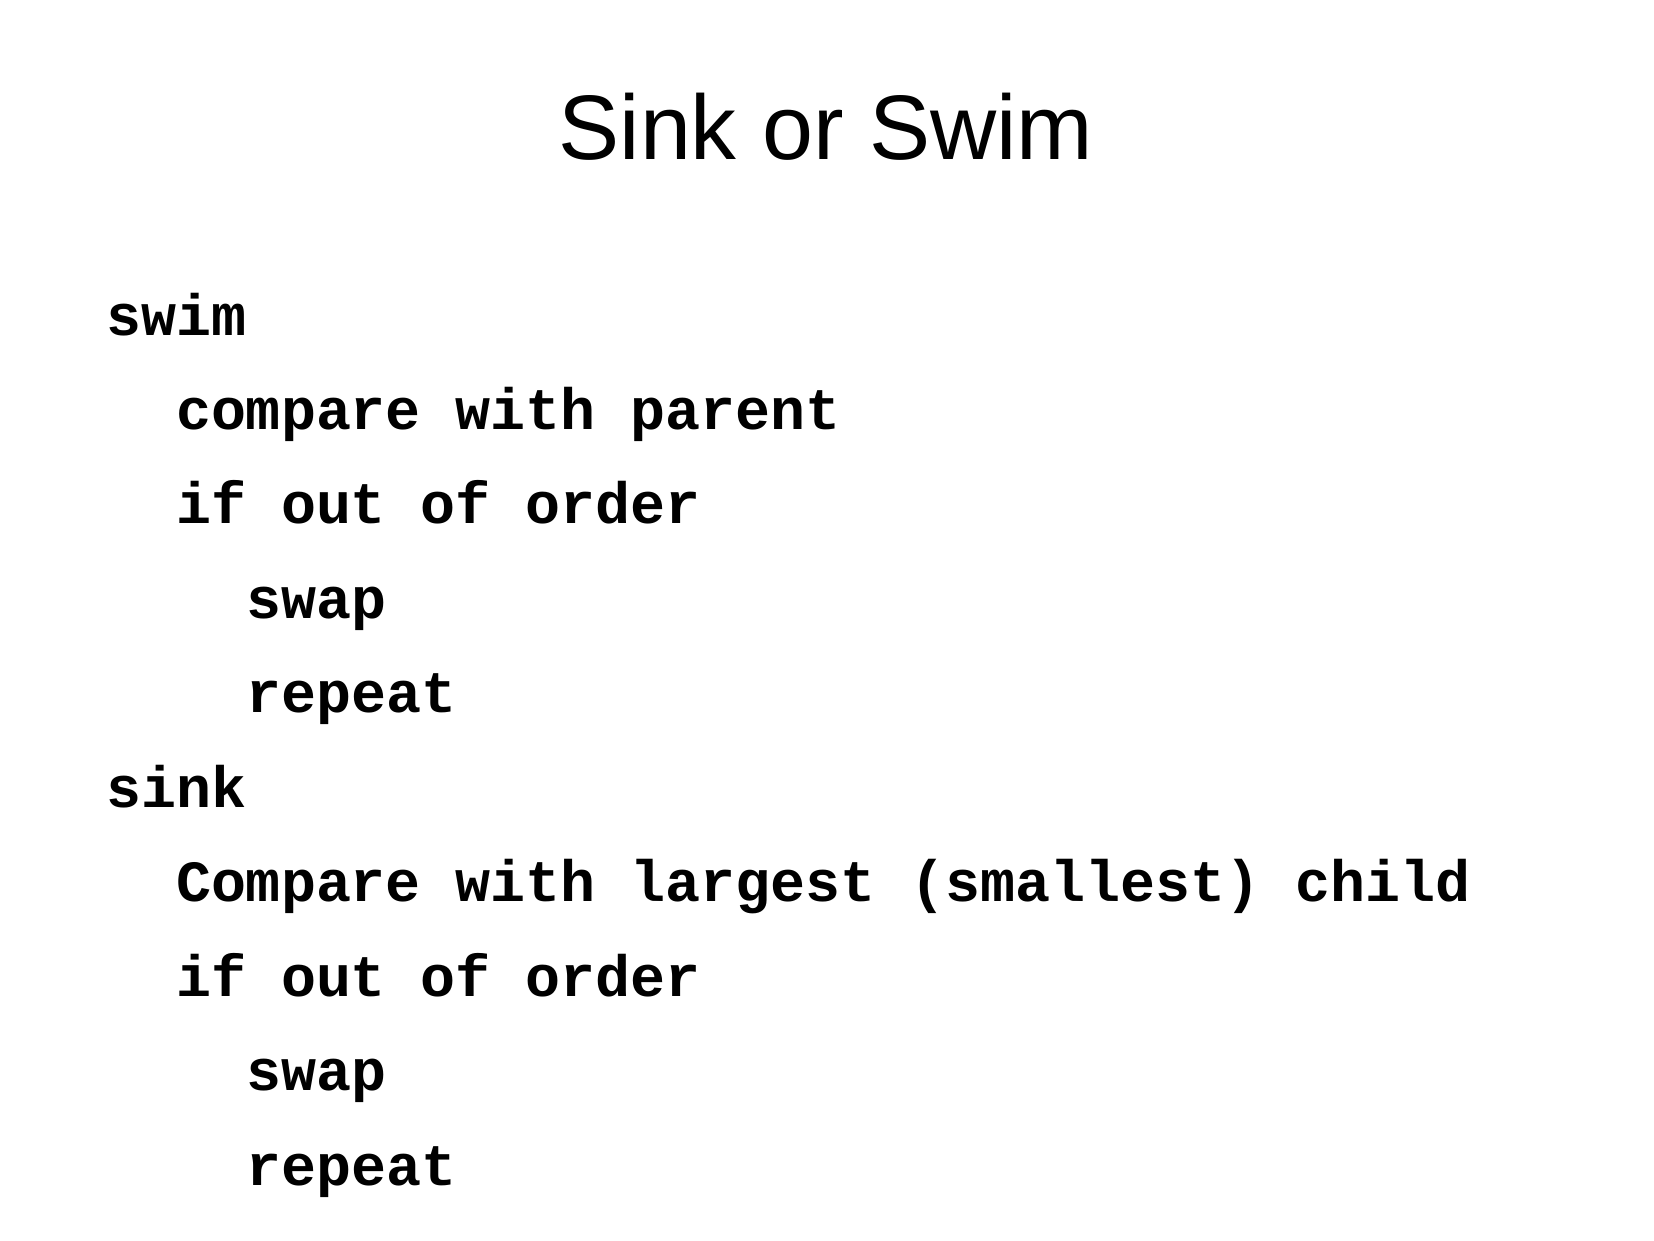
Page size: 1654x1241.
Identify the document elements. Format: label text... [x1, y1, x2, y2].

list swim compare with parent if out of order swap repeat sink Compare with largest (smallest) child if out of order swap repeat [106, 278, 1594, 1199]
title Sink or Swim [82, 25, 1571, 233]
